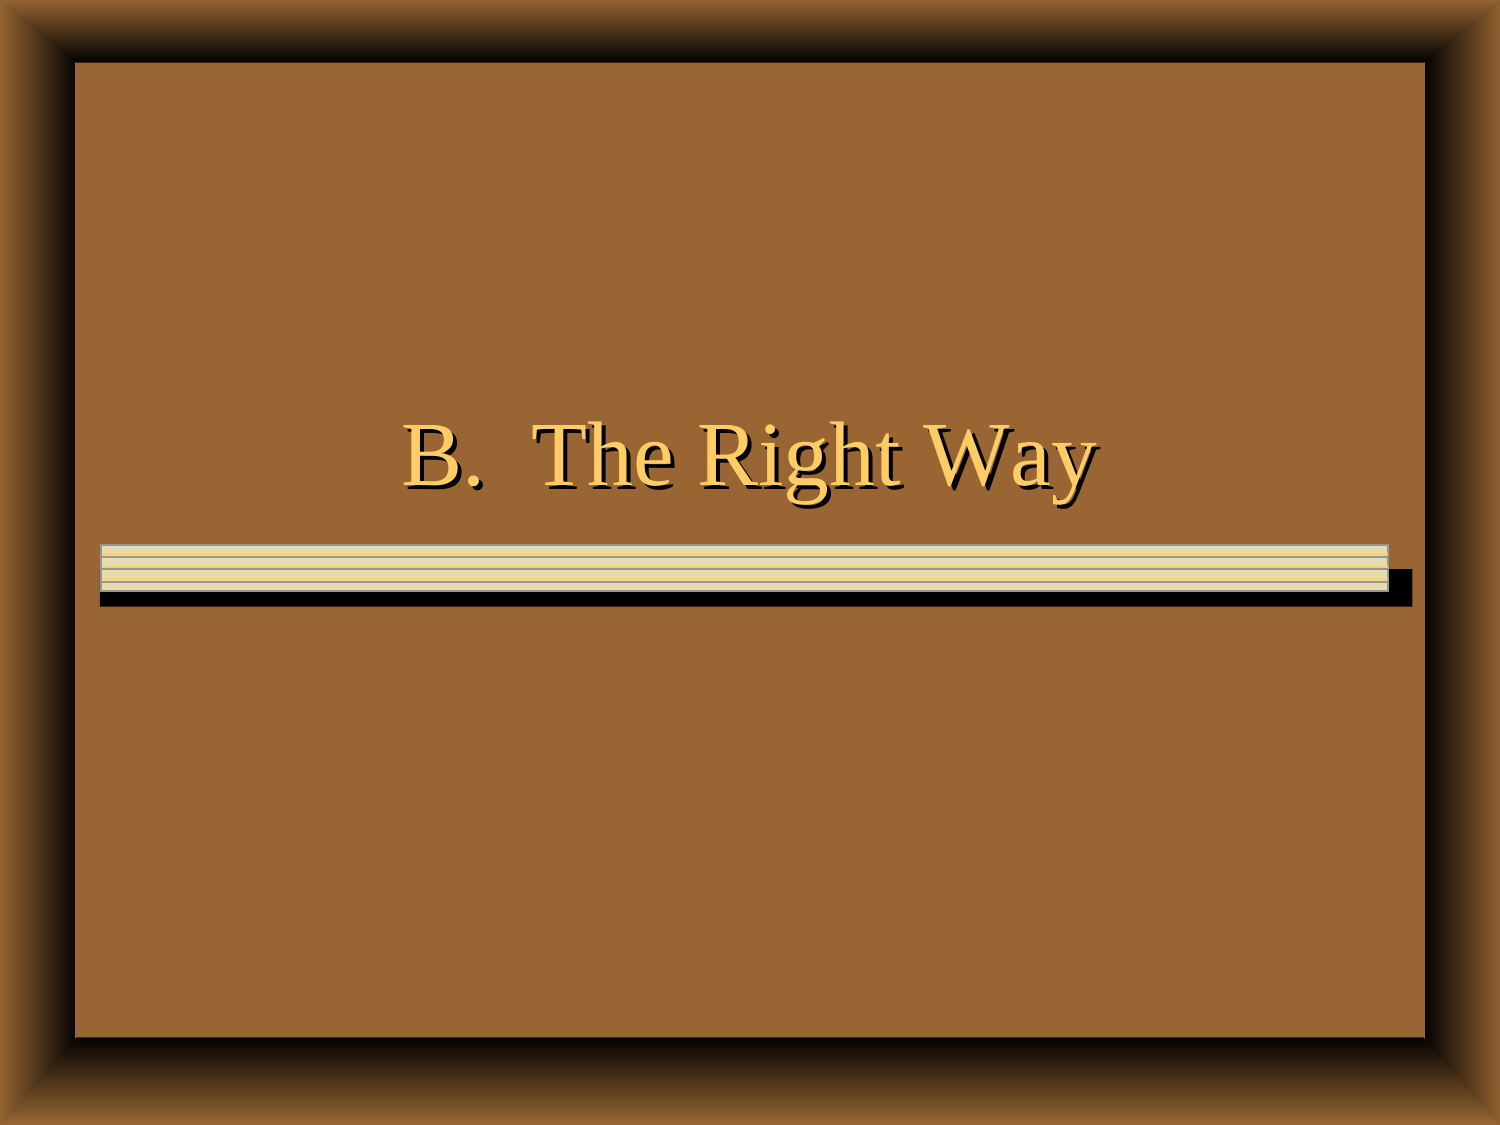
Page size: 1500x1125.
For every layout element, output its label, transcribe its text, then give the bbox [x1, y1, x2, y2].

title B. The Right Way [112, 324, 1388, 513]
